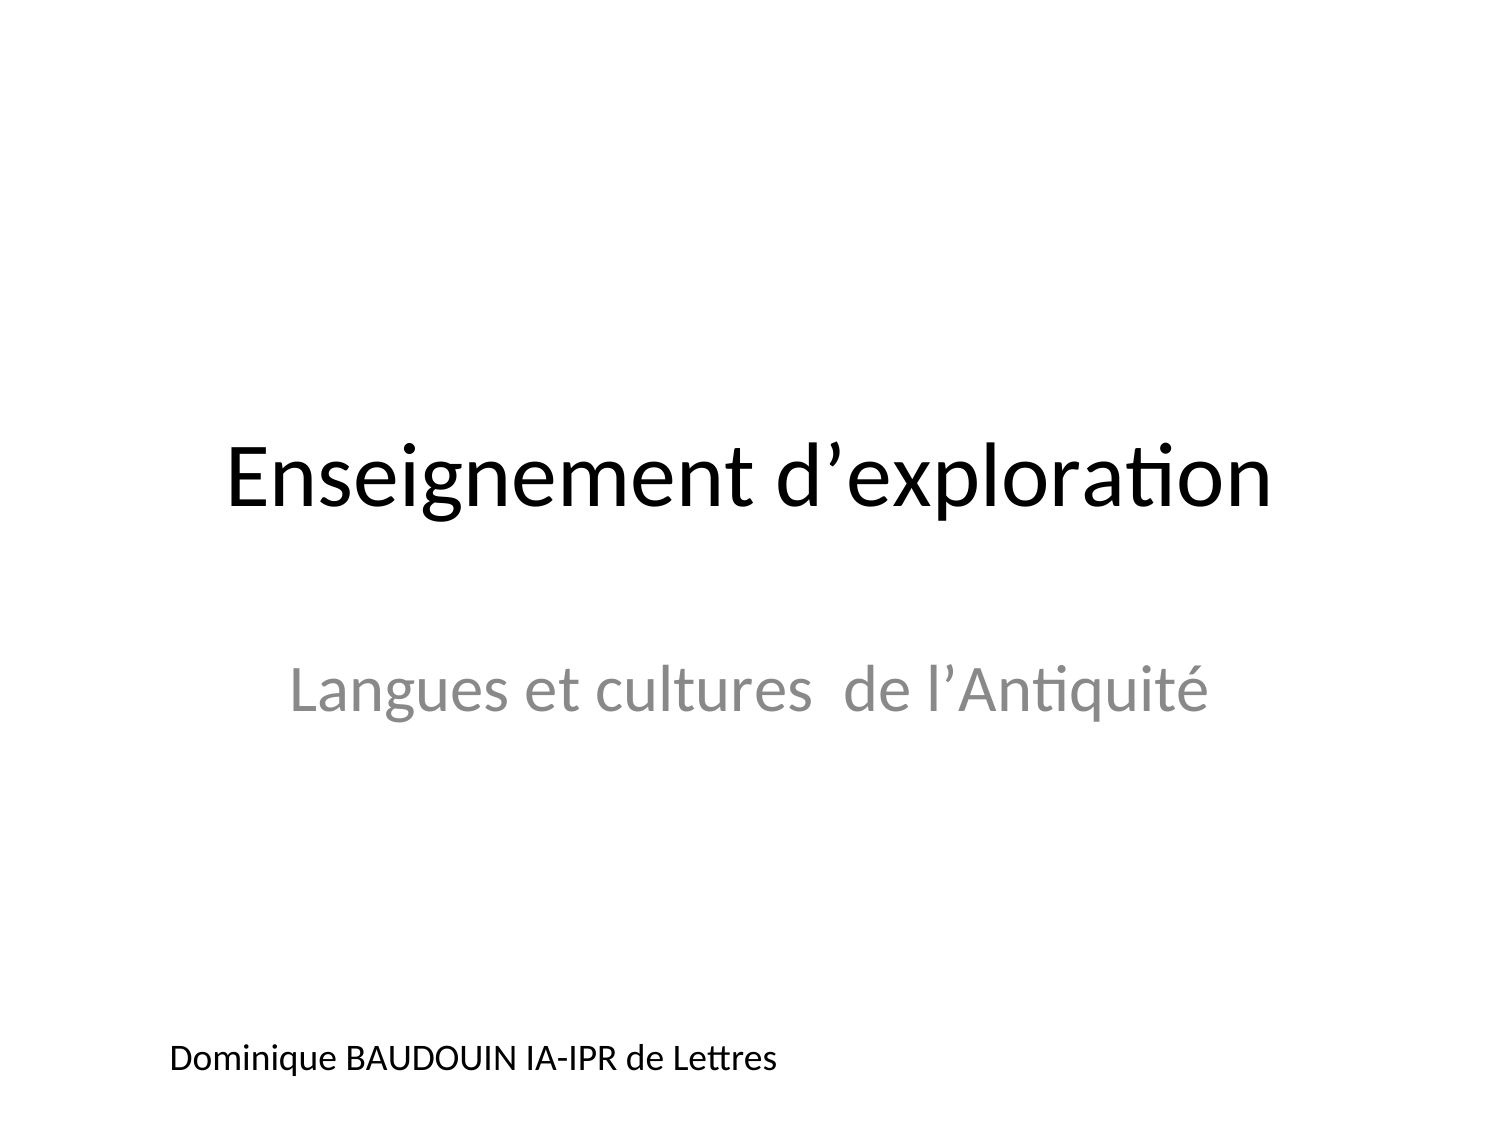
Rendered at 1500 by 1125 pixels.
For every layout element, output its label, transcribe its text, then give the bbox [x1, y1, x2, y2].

title Enseignement d’exploration [112, 349, 1388, 591]
text_box Langues et cultures de l’Antiquité [225, 637, 1276, 926]
text_box Dominique BAUDOUIN IA-IPR de Lettres [154, 1025, 794, 1086]
